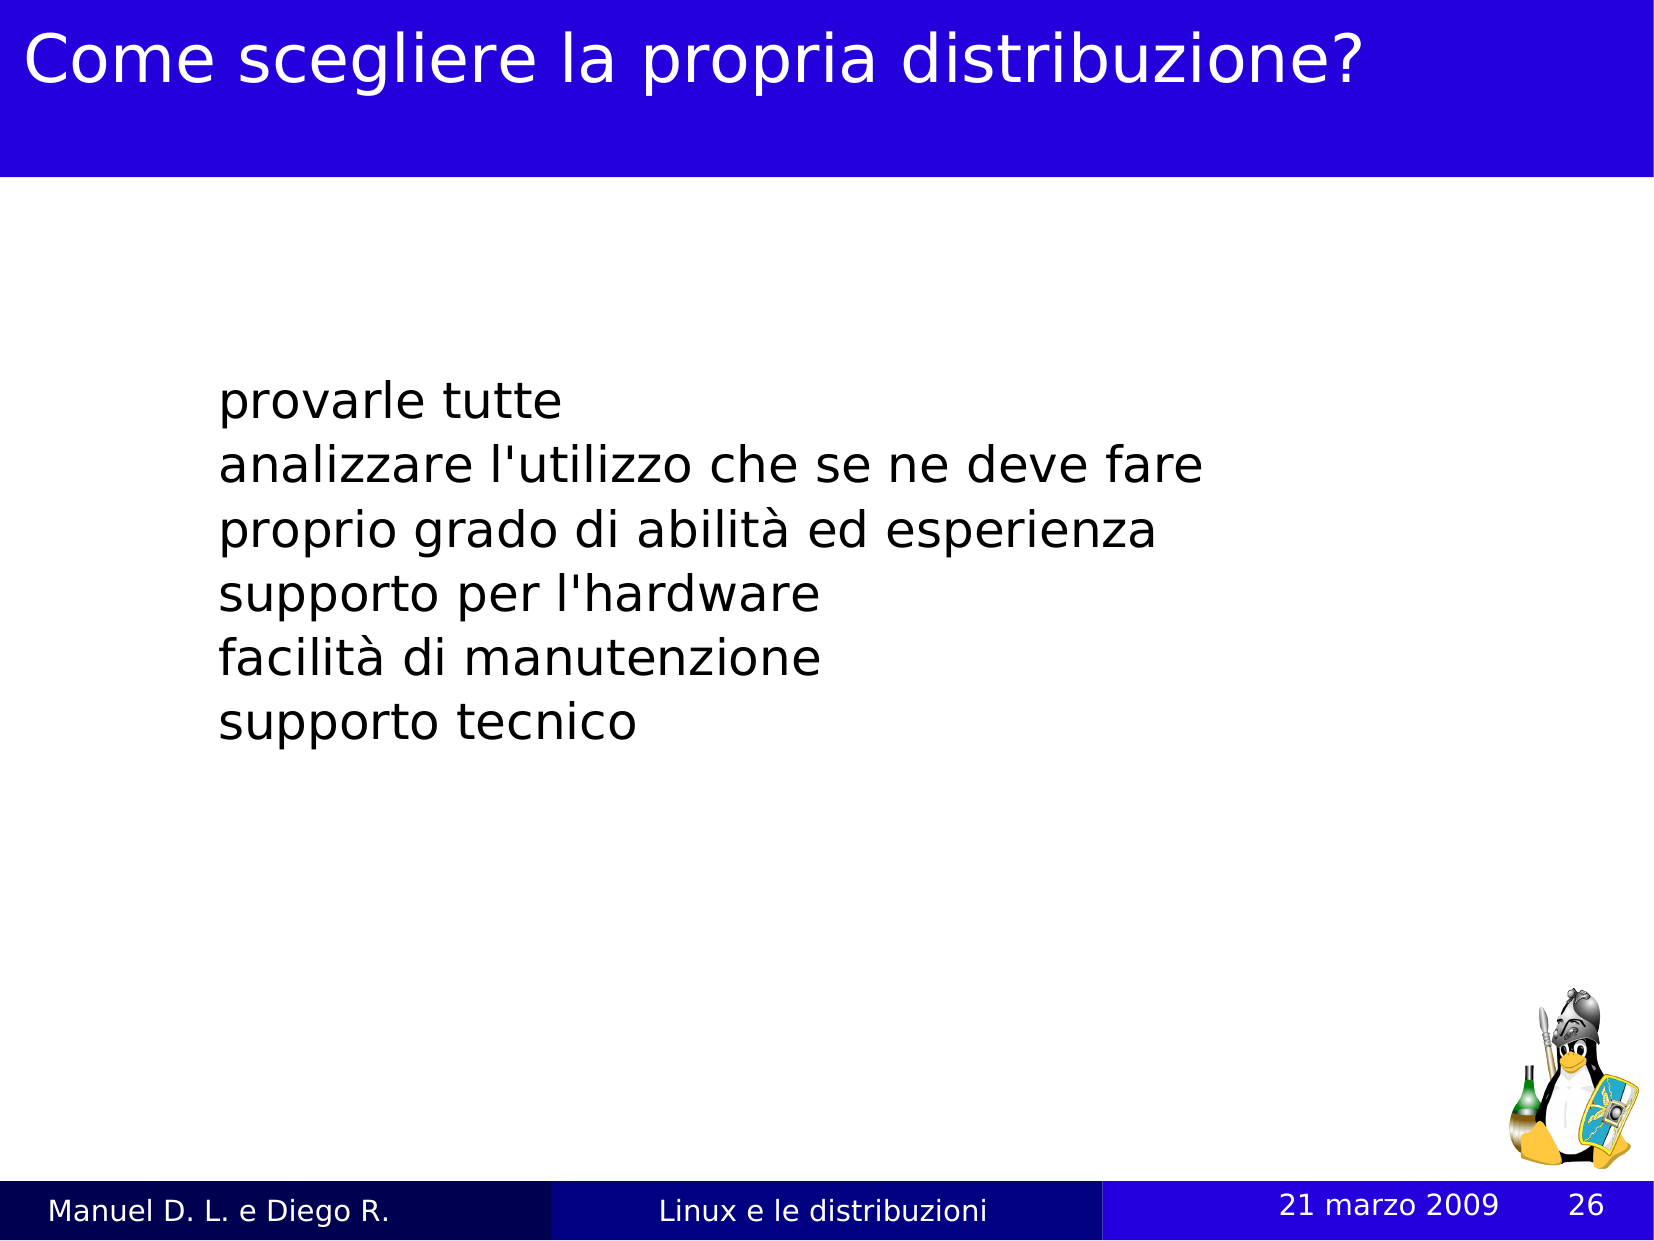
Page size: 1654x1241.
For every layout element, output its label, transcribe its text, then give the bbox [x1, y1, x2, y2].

picture [1509, 988, 1639, 1169]
title Come scegliere la propria distribuzione? [23, 0, 1619, 119]
list provarle tutte analizzare l'utilizzo che se ne deve fare proprio grado di abilità ed esperienza supporto per l'hardware facilità di manutenzione supporto tecnico [200, 372, 1454, 880]
